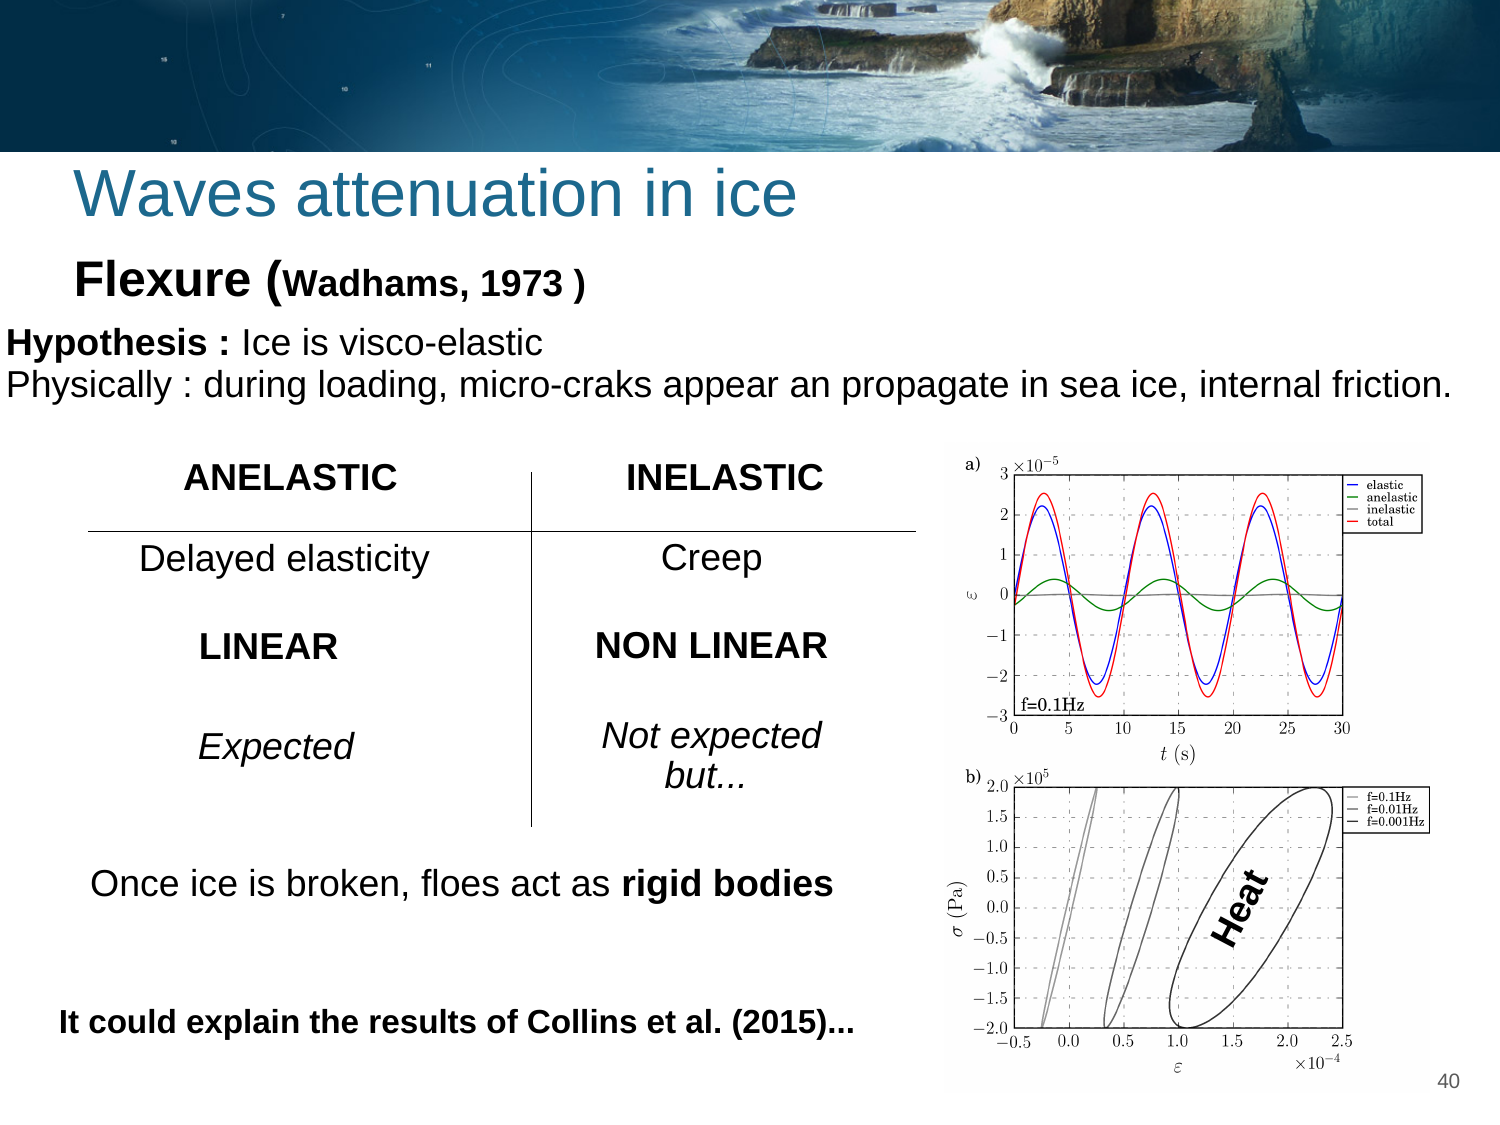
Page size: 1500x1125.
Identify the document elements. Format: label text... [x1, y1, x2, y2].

text_box NON LINEAR [501, 619, 886, 680]
text_box Creep [501, 532, 886, 591]
text_box Hypothesis : Ice is visco-elastic Physically : during loading, micro-craks appear an propagate in sea ice, internal friction. [0, 321, 1477, 574]
text_box LINEAR [59, 620, 443, 680]
text_box Heat [1173, 669, 1388, 1004]
text_box Once ice is broken, floes act as rigid bodies [29, 856, 857, 917]
text_box ANELASTIC [147, 456, 426, 502]
picture [0, 0, 1500, 152]
title Waves attenuation in ice [59, 102, 1244, 278]
text_box Expected [147, 720, 532, 781]
text_box It could explain the results of Collins et al. (2015)... [59, 1003, 886, 1063]
picture [944, 442, 1430, 1093]
text_box Delayed elasticity [88, 532, 473, 592]
text_box INELASTIC [590, 456, 869, 502]
text_box Not expected but... [501, 708, 886, 809]
text_box Flexure (Wadhams, 1973 ) [59, 236, 1241, 321]
